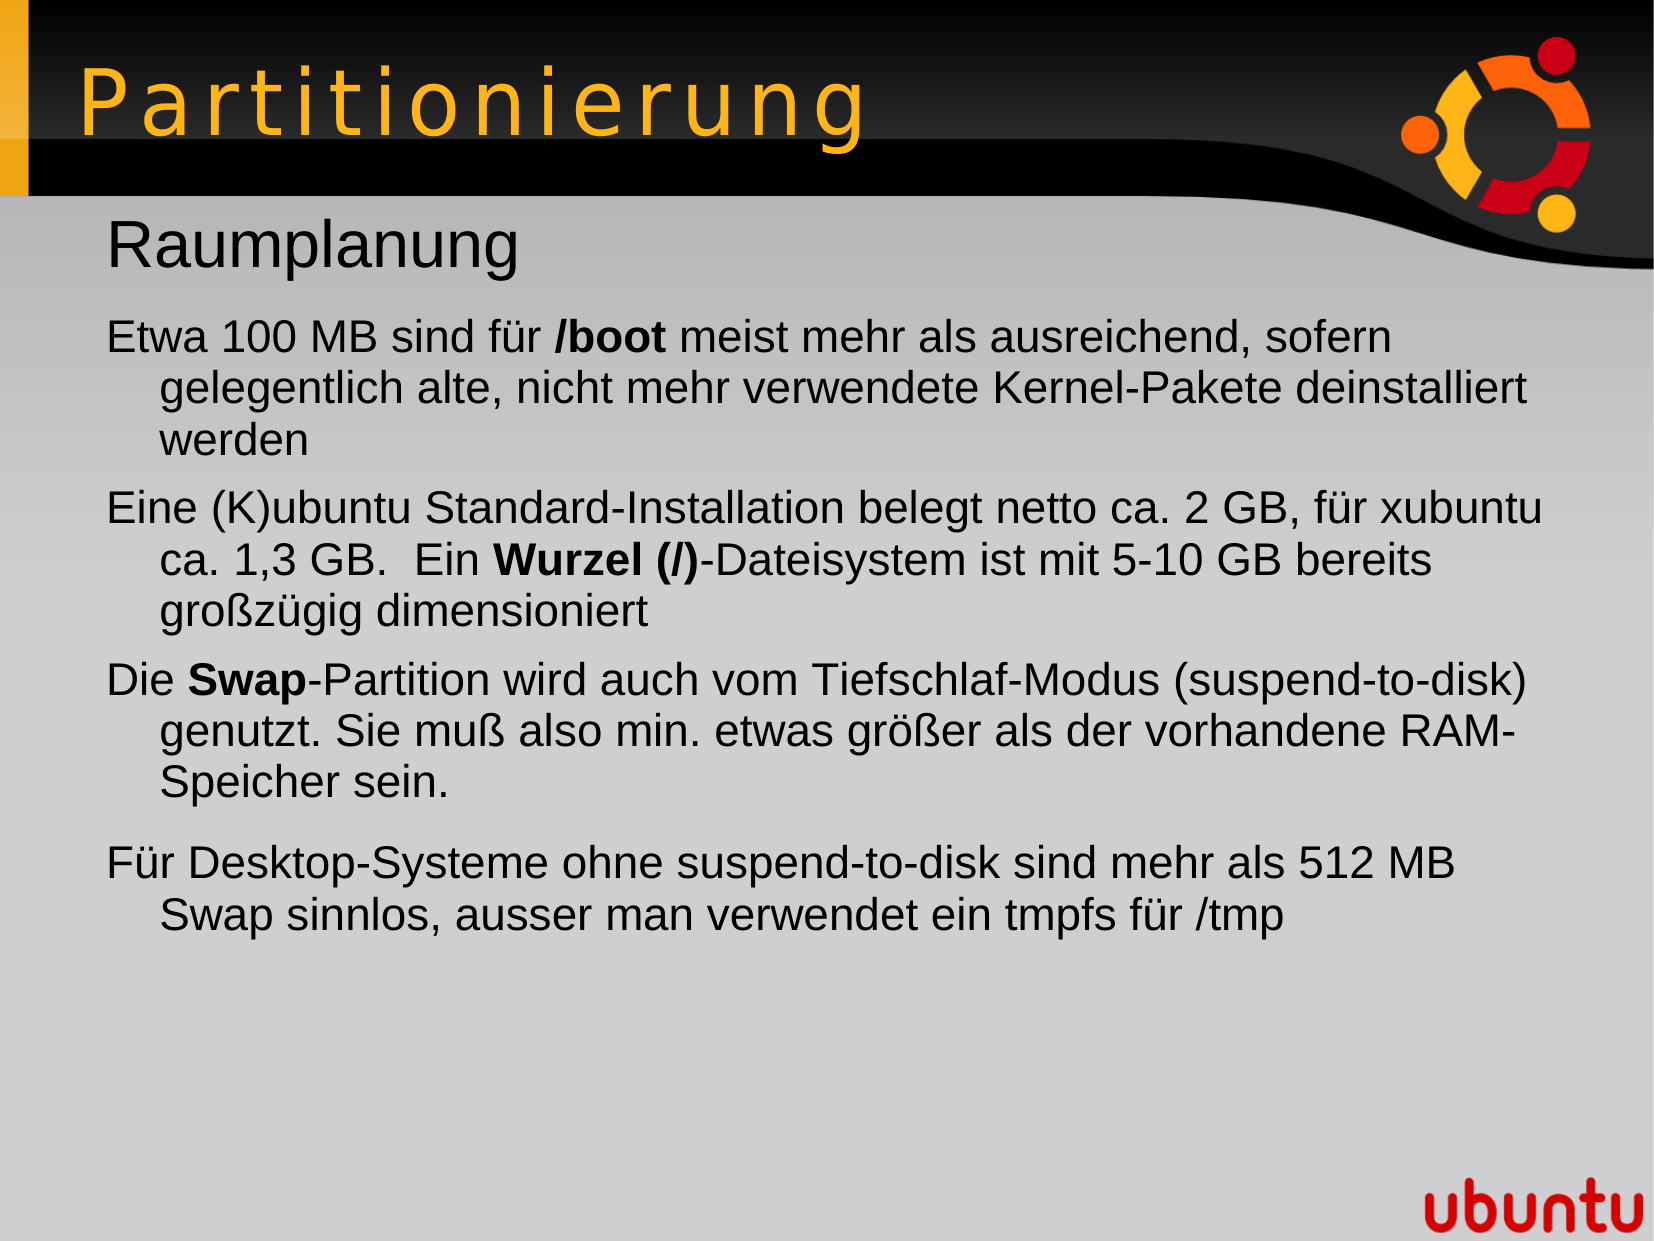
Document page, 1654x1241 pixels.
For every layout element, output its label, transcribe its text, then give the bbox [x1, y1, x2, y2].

title Partitionierung [76, 0, 1300, 208]
list Raumplanung Etwa 100 MB sind für /boot meist mehr als ausreichend, sofern gelegentlich alte, nicht mehr verwendete Kernel-Pakete deinstalliert werden Eine (K)ubuntu Standard-Installation belegt netto ca. 2 GB, für xubuntu ca. 1,3 GB. Ein Wurzel (/)-Dateisystem ist mit 5-10 GB bereits großzügig dimensioniert Die Swap-Partition wird auch vom Tiefschlaf-Modus (suspend-to-disk) genutzt. Sie muß also min. etwas größer als der vorhandene RAM-Speicher sein. Für Desktop-Systeme ohne suspend-to-disk sind mehr als 512 MB Swap sinnlos, ausser man verwendet ein tmpfs für /tmp [88, 206, 1577, 1152]
picture [0, 0, 1654, 1241]
